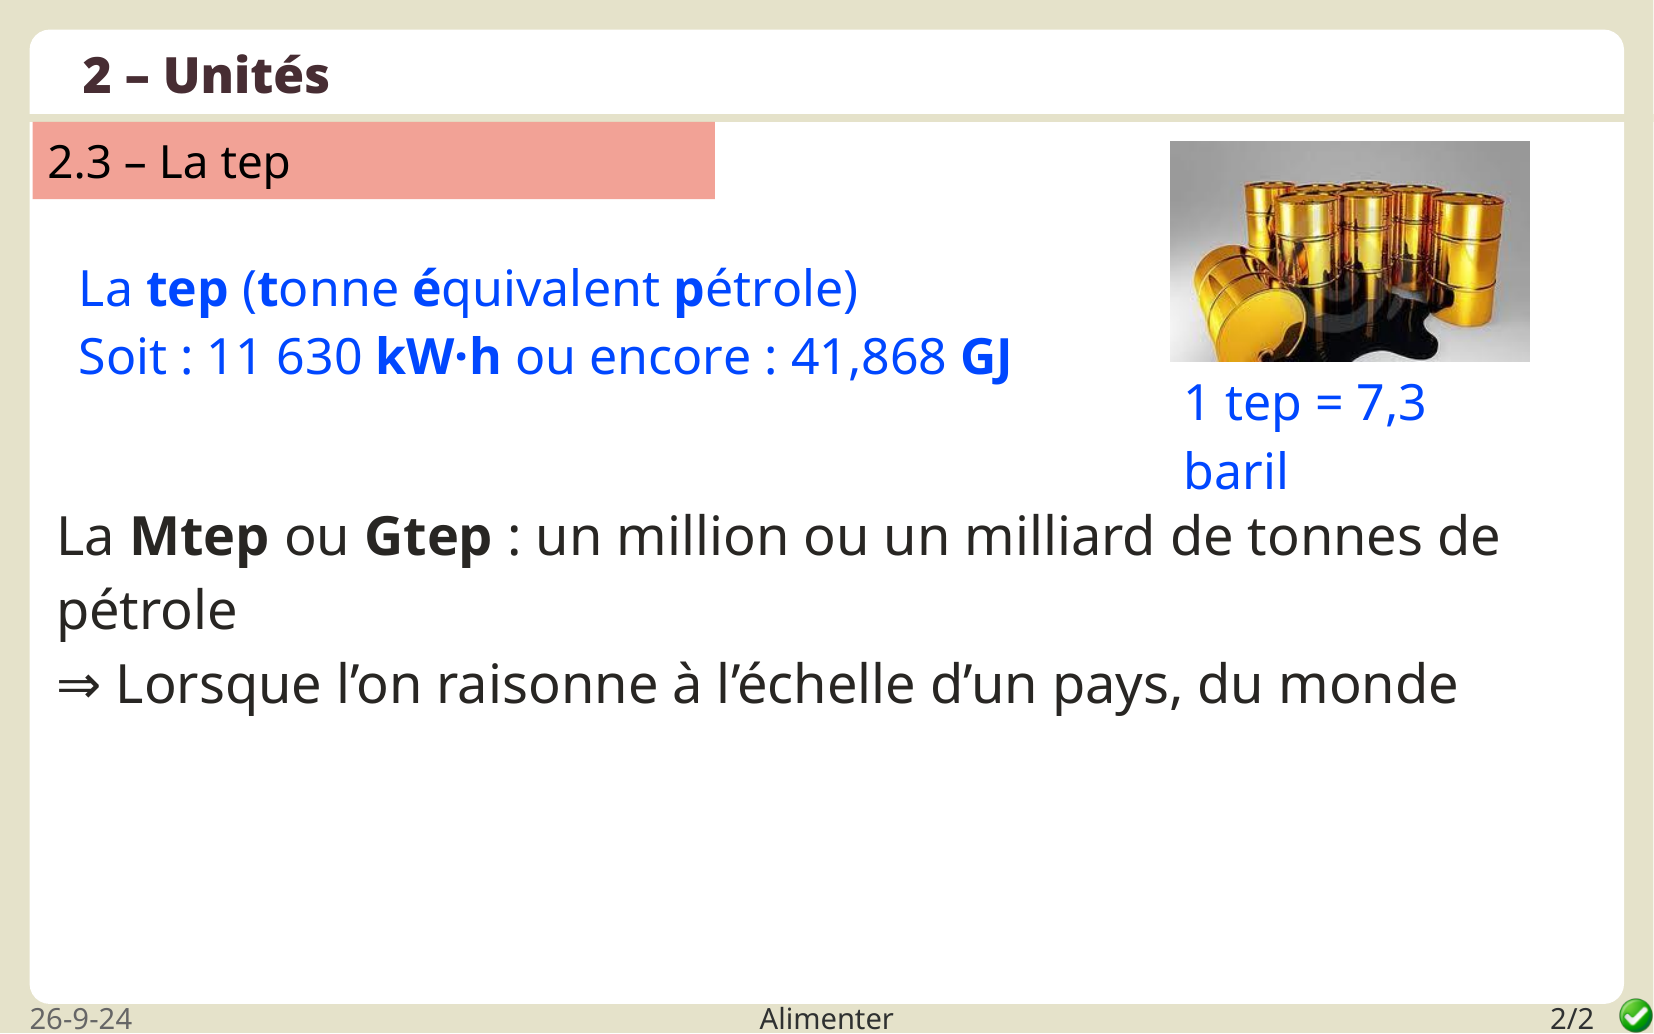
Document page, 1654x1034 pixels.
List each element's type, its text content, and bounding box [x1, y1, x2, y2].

text_box La Mtep ou Gtep : un million ou un milliard de tonnes de pétrole ⇒ Lorsque l’on raisonne à l’échelle d’un pays, du monde [41, 490, 1607, 644]
picture [1618, 997, 1654, 1034]
text_box 2.3 – La tep [32, 121, 715, 192]
title 2 – Unités [82, 29, 1619, 119]
text_box La tep (tonne équivalent pétrole) Soit : 11 630 kW·h ou encore : 41,868 GJ [64, 245, 1123, 384]
picture [1170, 141, 1530, 359]
text_box 1 tep = 7,3 baril [1169, 359, 1549, 437]
